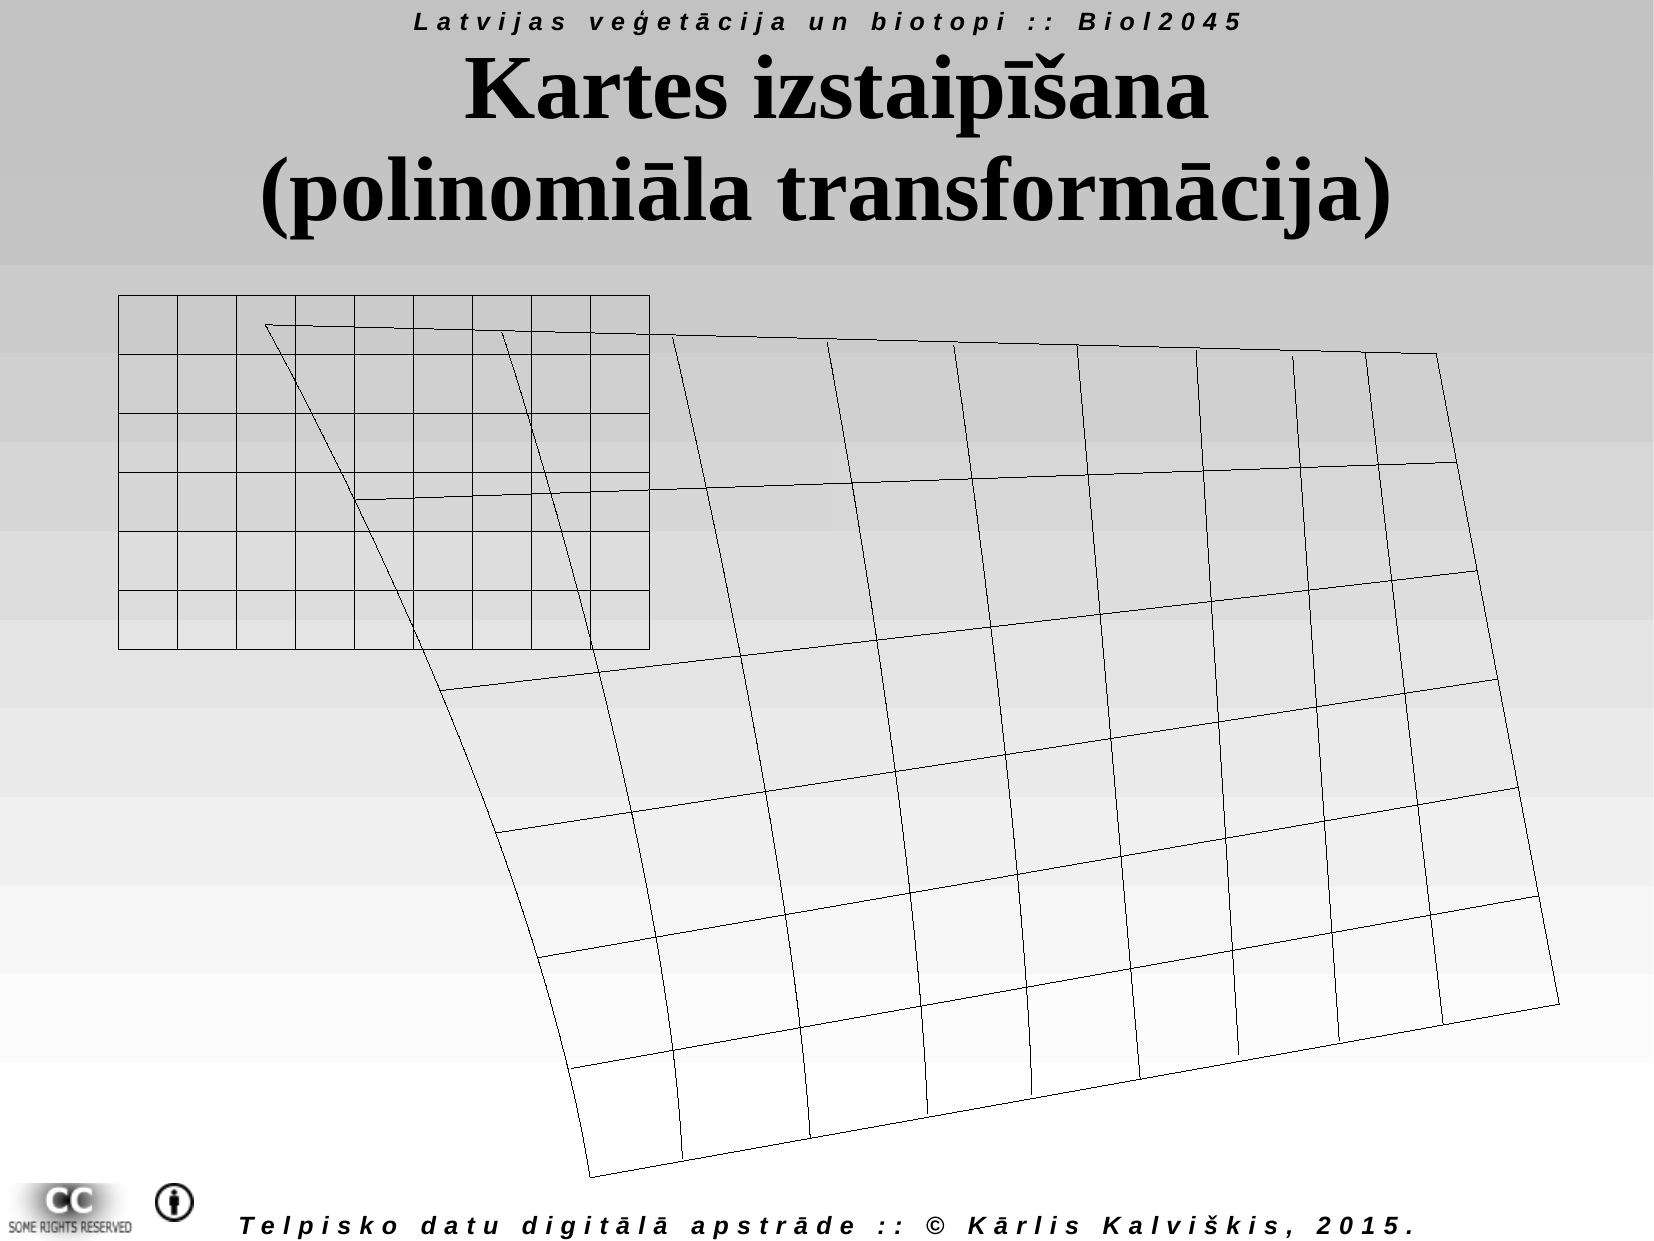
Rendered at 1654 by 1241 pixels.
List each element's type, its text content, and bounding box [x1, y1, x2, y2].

picture [0, 0, 1654, 1241]
title Kartes izstaipīšana (polinomiāla transformācija) [29, 37, 1625, 241]
